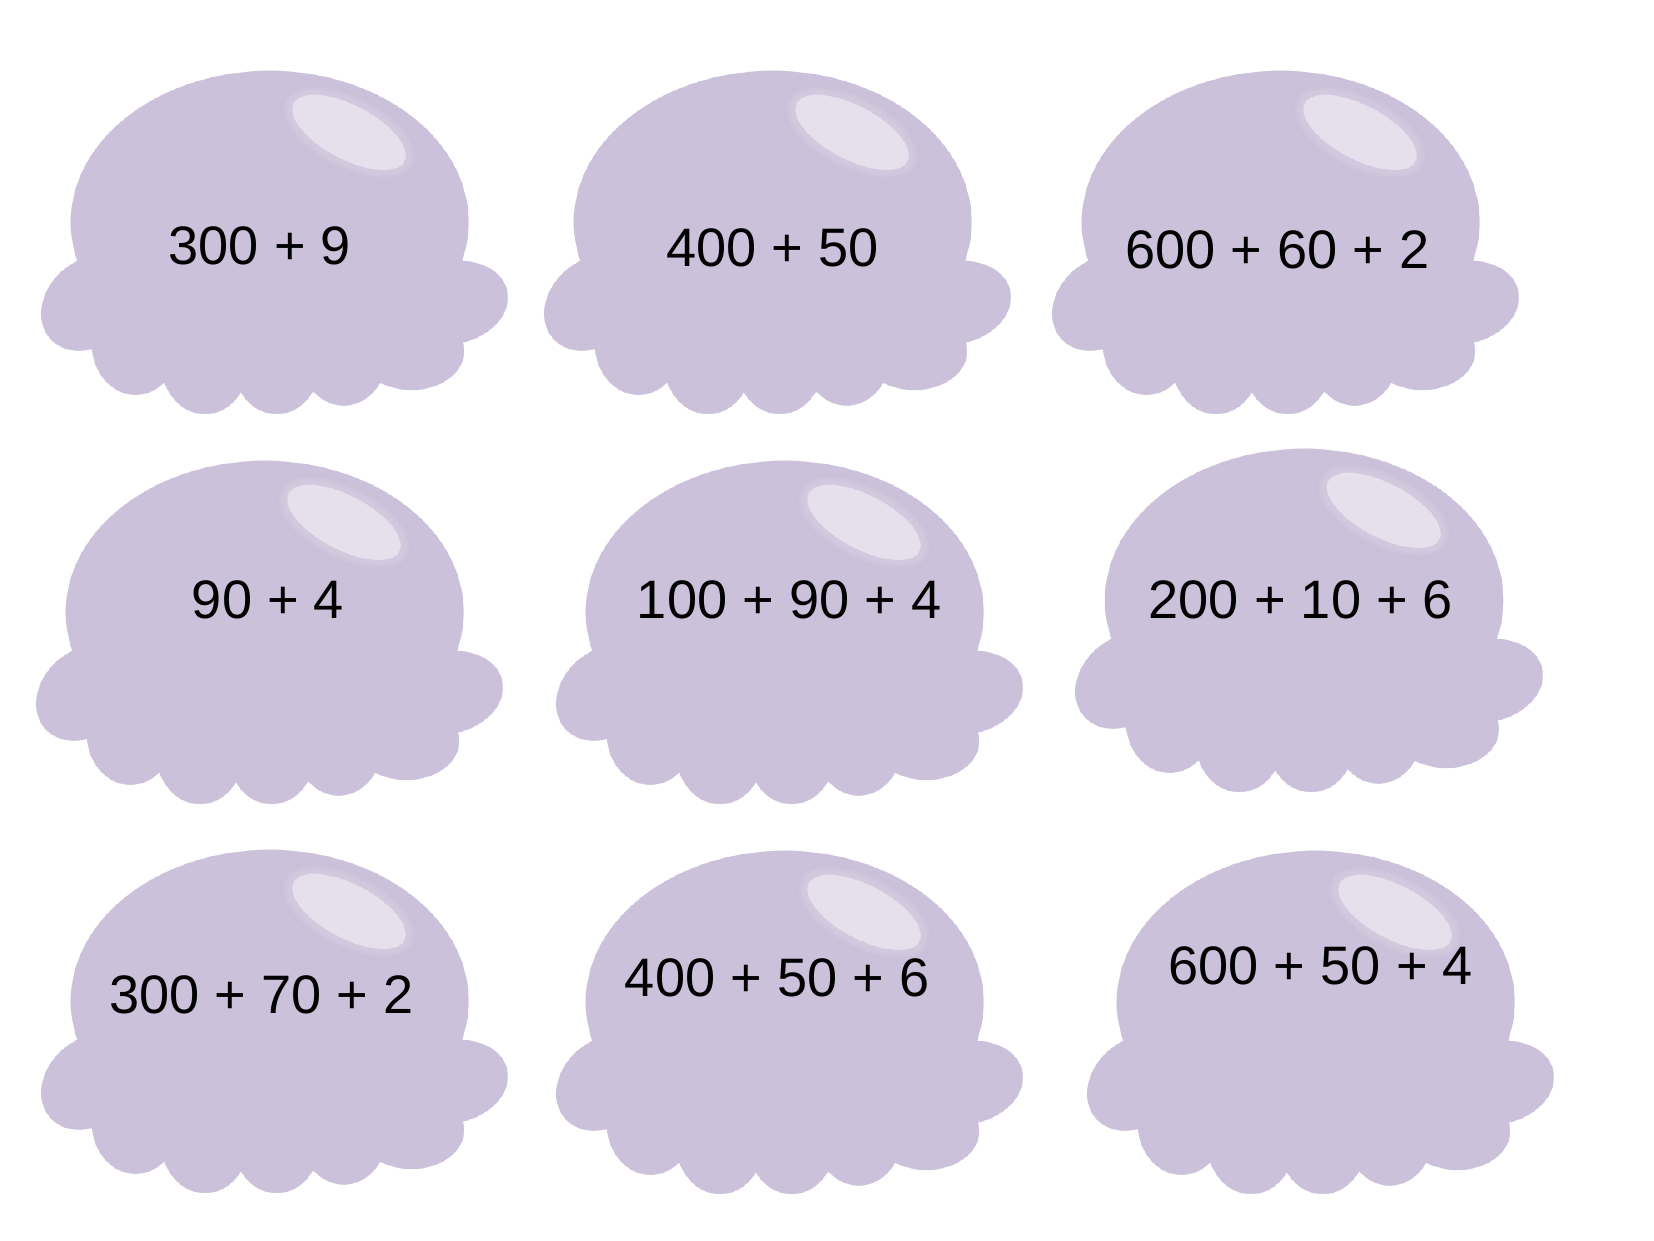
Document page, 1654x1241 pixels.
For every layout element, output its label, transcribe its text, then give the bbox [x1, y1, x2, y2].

picture [40, 70, 508, 414]
text_box 400 + 50 [651, 210, 895, 286]
picture [555, 850, 1023, 1194]
picture [555, 460, 1023, 804]
picture [1074, 448, 1543, 792]
text_box 400 + 50 + 6 [610, 940, 945, 1016]
picture [1086, 850, 1554, 1194]
text_box 600 + 60 + 2 [1110, 212, 1445, 288]
text_box 300 + 70 + 2 [94, 956, 430, 1033]
text_box 90 + 4 [177, 562, 360, 638]
picture [40, 849, 508, 1193]
text_box 600 + 50 + 4 [1153, 928, 1489, 1004]
text_box 200 + 10 + 6 [1133, 562, 1469, 638]
picture [35, 460, 503, 804]
text_box 100 + 90 + 4 [622, 562, 957, 638]
picture [1051, 70, 1519, 414]
picture [543, 70, 1011, 414]
text_box 300 + 9 [153, 208, 367, 284]
